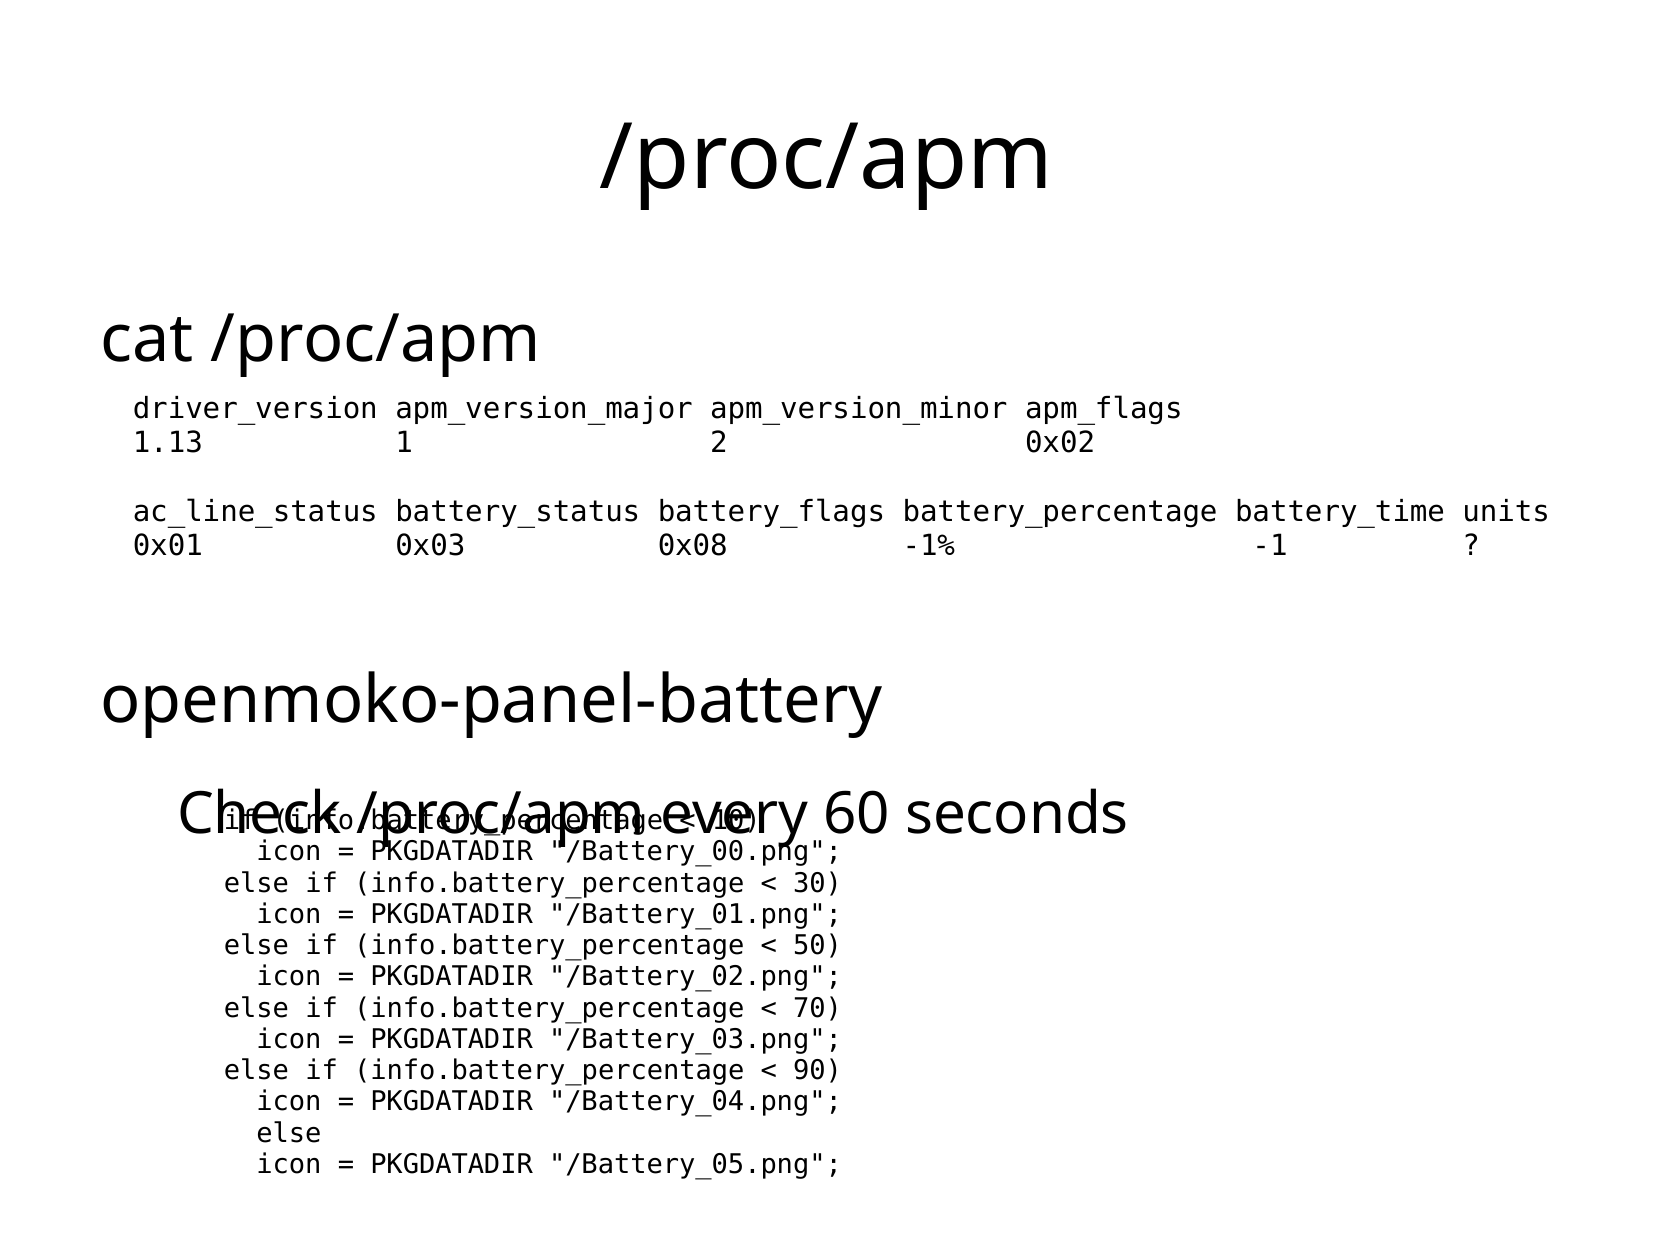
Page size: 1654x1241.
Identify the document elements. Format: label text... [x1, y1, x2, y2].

title /proc/apm [82, 49, 1571, 257]
text_box driver_version apm_version_major apm_version_minor apm_flags 1.13 1 2 0x02 ac_line_status battery_status battery_flags battery_percentage battery_time units 0x01 0x03 0x08 -1% -1 ? [118, 383, 1566, 605]
list cat /proc/apm openmoko-panel-battery Check /proc/apm every 60 seconds [82, 290, 1571, 1094]
text_box if (info.battery_percentage < 10) icon = PKGDATADIR "/Battery_00.png"; else if (info.battery_percentage < 30) icon = PKGDATADIR "/Battery_01.png"; else if (info.battery_percentage < 50) icon = PKGDATADIR "/Battery_02.png"; else if (info.battery_percentage < 70) icon = PKGDATADIR "/Battery_03.png"; else if (info.battery_percentage < 90) icon = PKGDATADIR "/Battery_04.png"; else icon = PKGDATADIR "/Battery_05.png"; [209, 797, 857, 1241]
